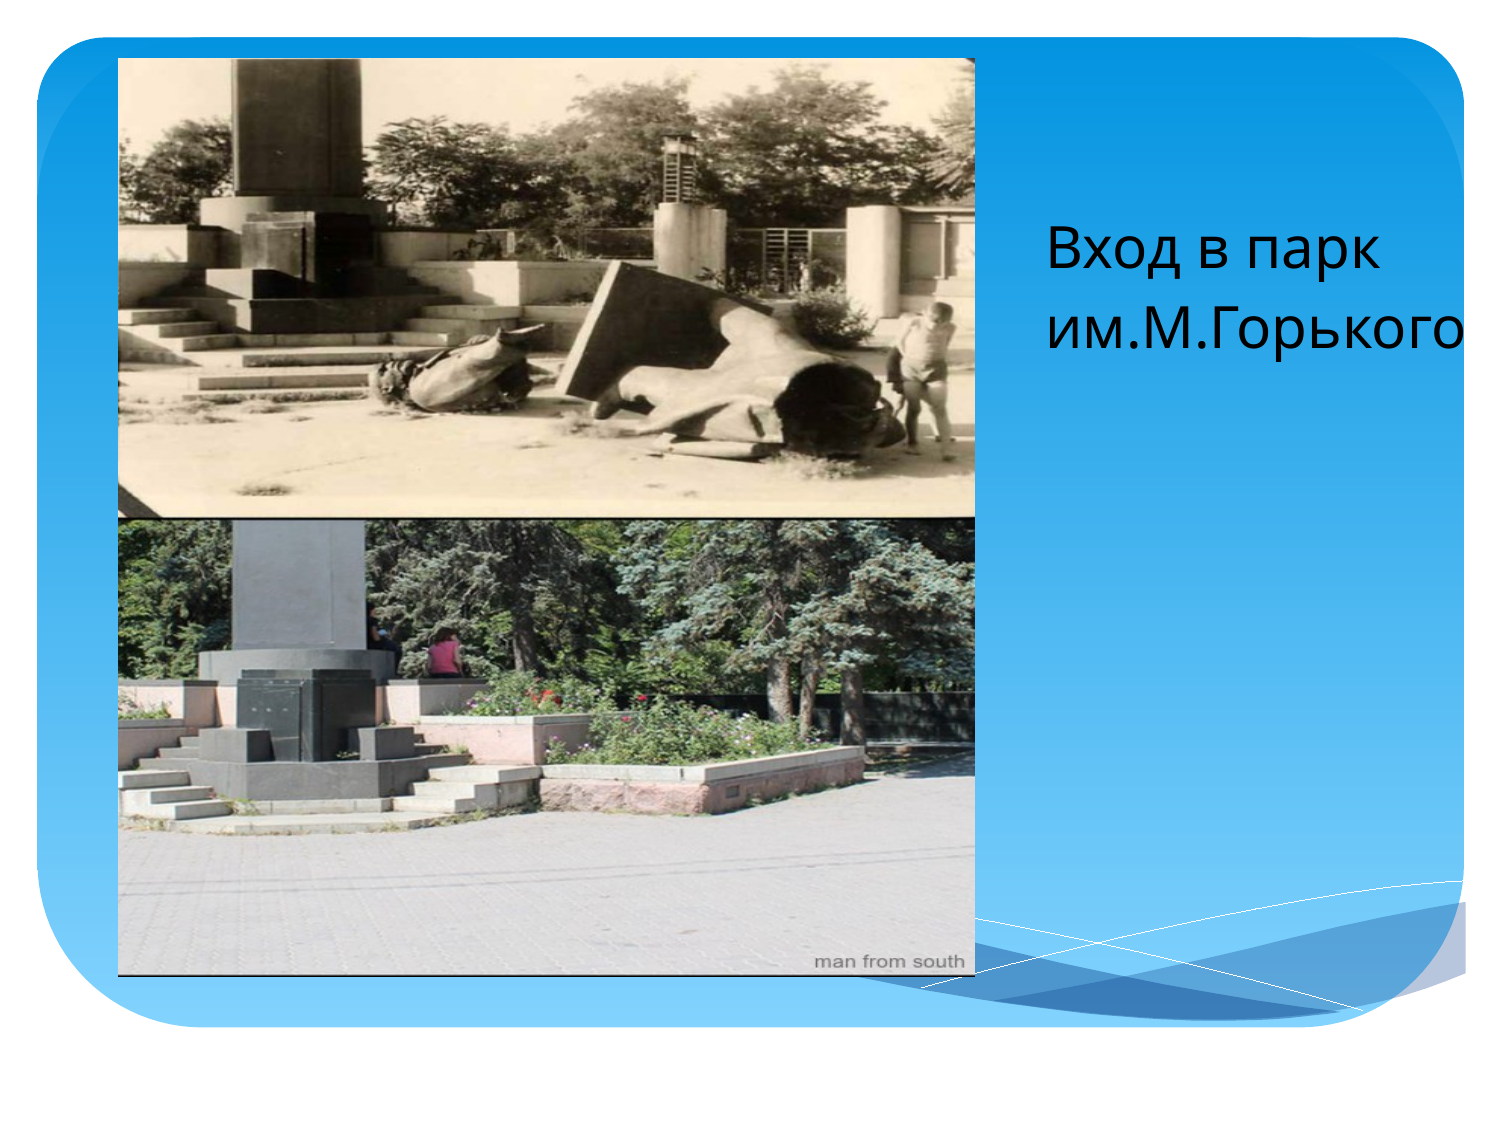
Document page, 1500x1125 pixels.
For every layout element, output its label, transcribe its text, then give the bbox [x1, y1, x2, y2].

list Вход в парк им.М.Горького [974, 206, 1477, 950]
picture [54, 57, 1448, 977]
